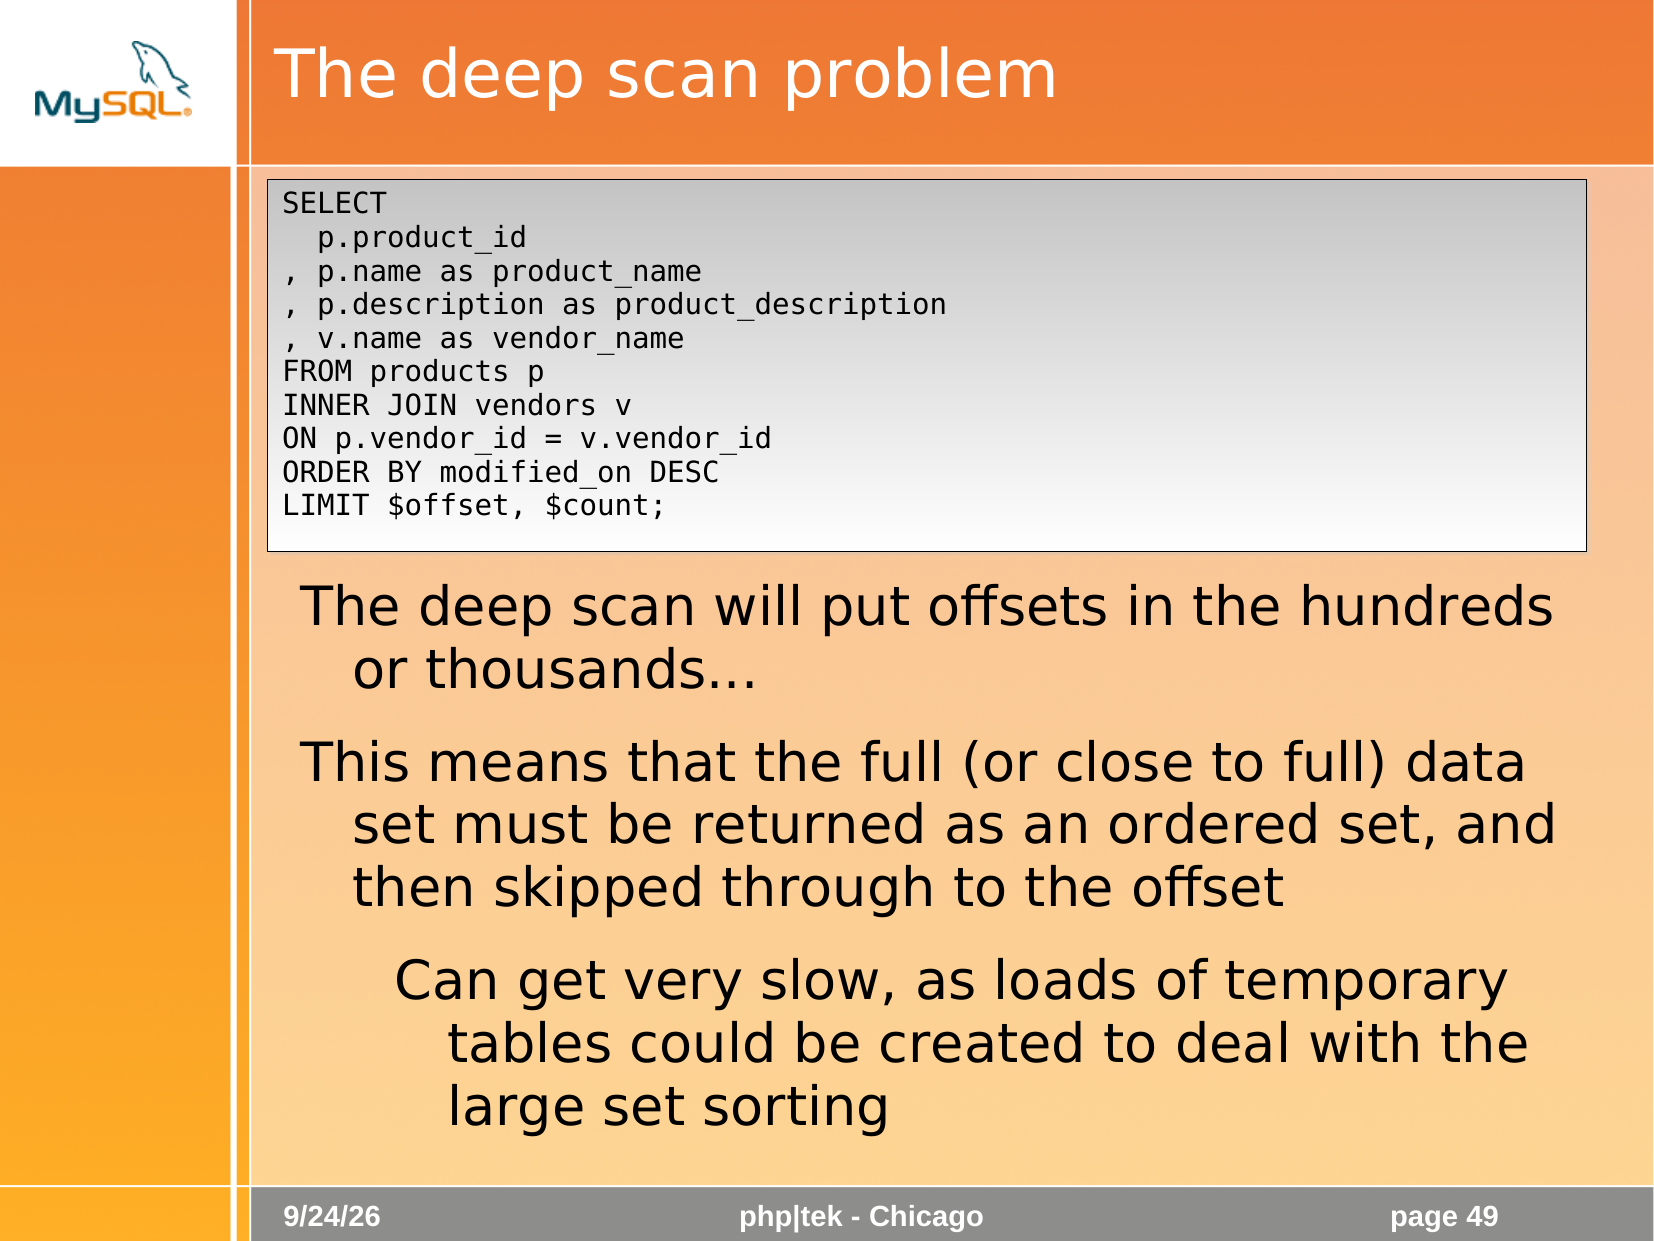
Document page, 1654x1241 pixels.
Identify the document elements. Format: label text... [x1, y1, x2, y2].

list “Show the maximum price that each product was sold, along with the product name for each product” Many programmers think: The deep scan will put offsets in the hundreds or thousands... This means that the full (or close to full) data set must be returned as an ordered set, and then skipped through to the offset Can get very slow, as loads of temporary tables could be created to deal with the large set sorting [300, 225, 1613, 1163]
picture [35, 41, 192, 123]
picture [0, 0, 1654, 1241]
text_box SELECT p.product_id , p.name as product_name , p.description as product_description , v.name as vendor_name FROM products p INNER JOIN vendors v ON p.vendor_id = v.vendor_id ORDER BY modified_on DESC LIMIT $offset, $count; [267, 179, 1587, 552]
title The deep scan problem [274, 11, 1500, 137]
